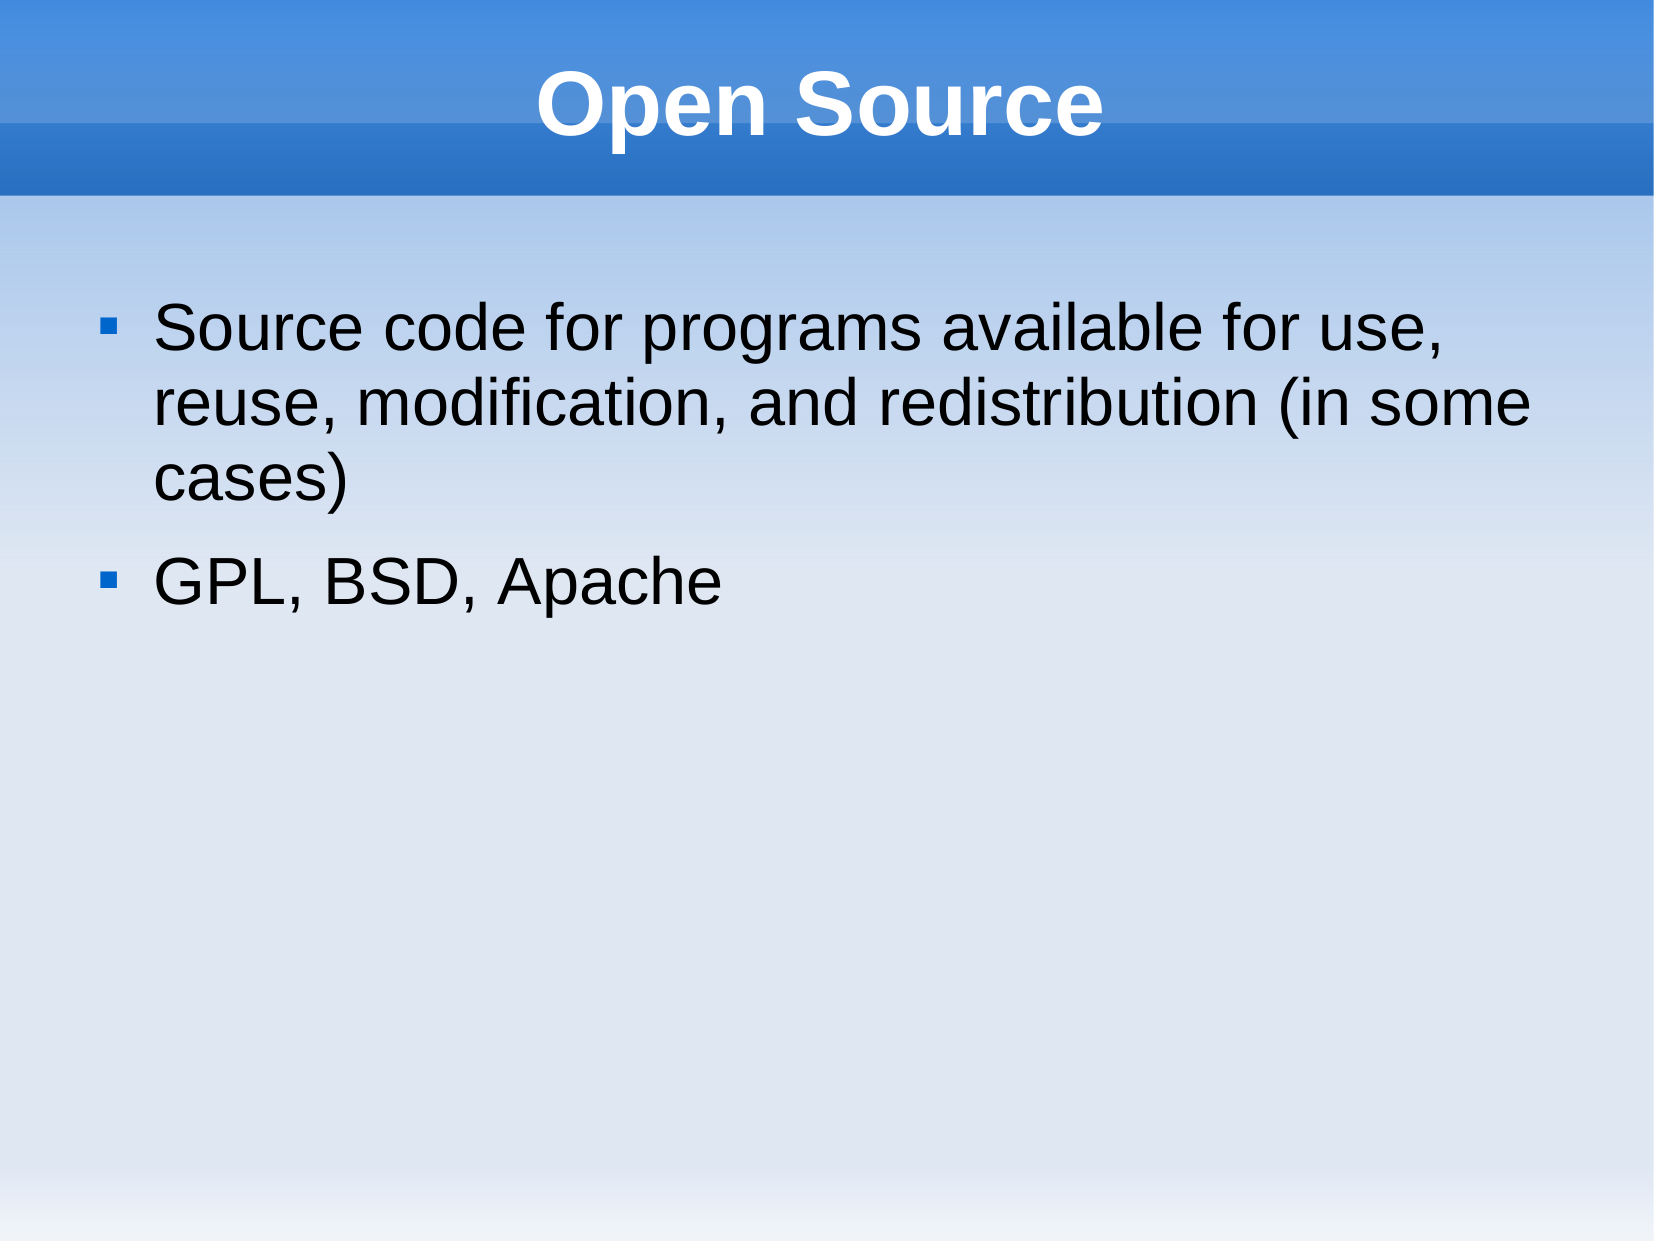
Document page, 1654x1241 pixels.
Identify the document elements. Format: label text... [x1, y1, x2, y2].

picture [0, 0, 1654, 1241]
title Open Source [76, 7, 1565, 200]
list Source code for programs available for use, reuse, modification, and redistribution (in some cases) GPL, BSD, Apache [82, 290, 1571, 1094]
